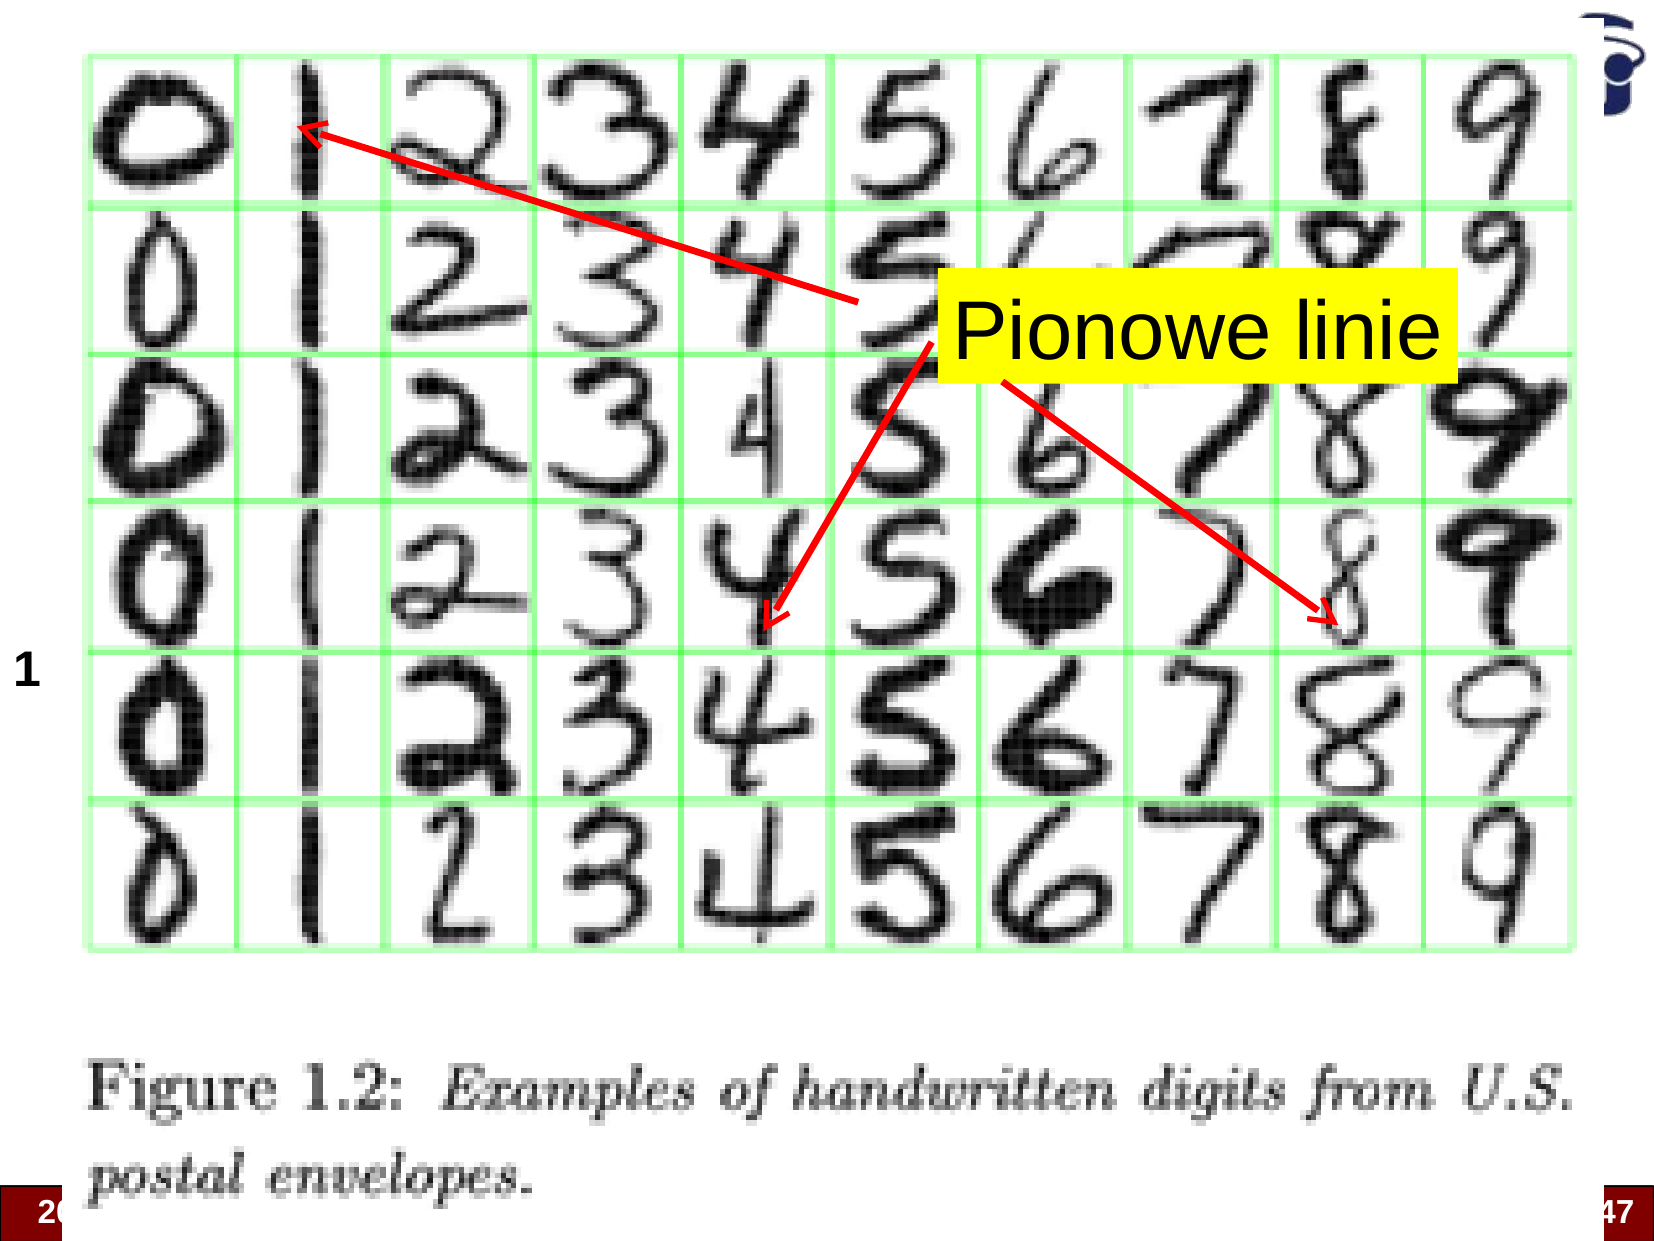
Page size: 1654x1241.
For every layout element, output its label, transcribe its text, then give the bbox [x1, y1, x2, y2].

text_box Pionowe linie [937, 268, 1458, 384]
picture [62, 0, 1654, 1241]
text_box 1 [0, 628, 57, 704]
